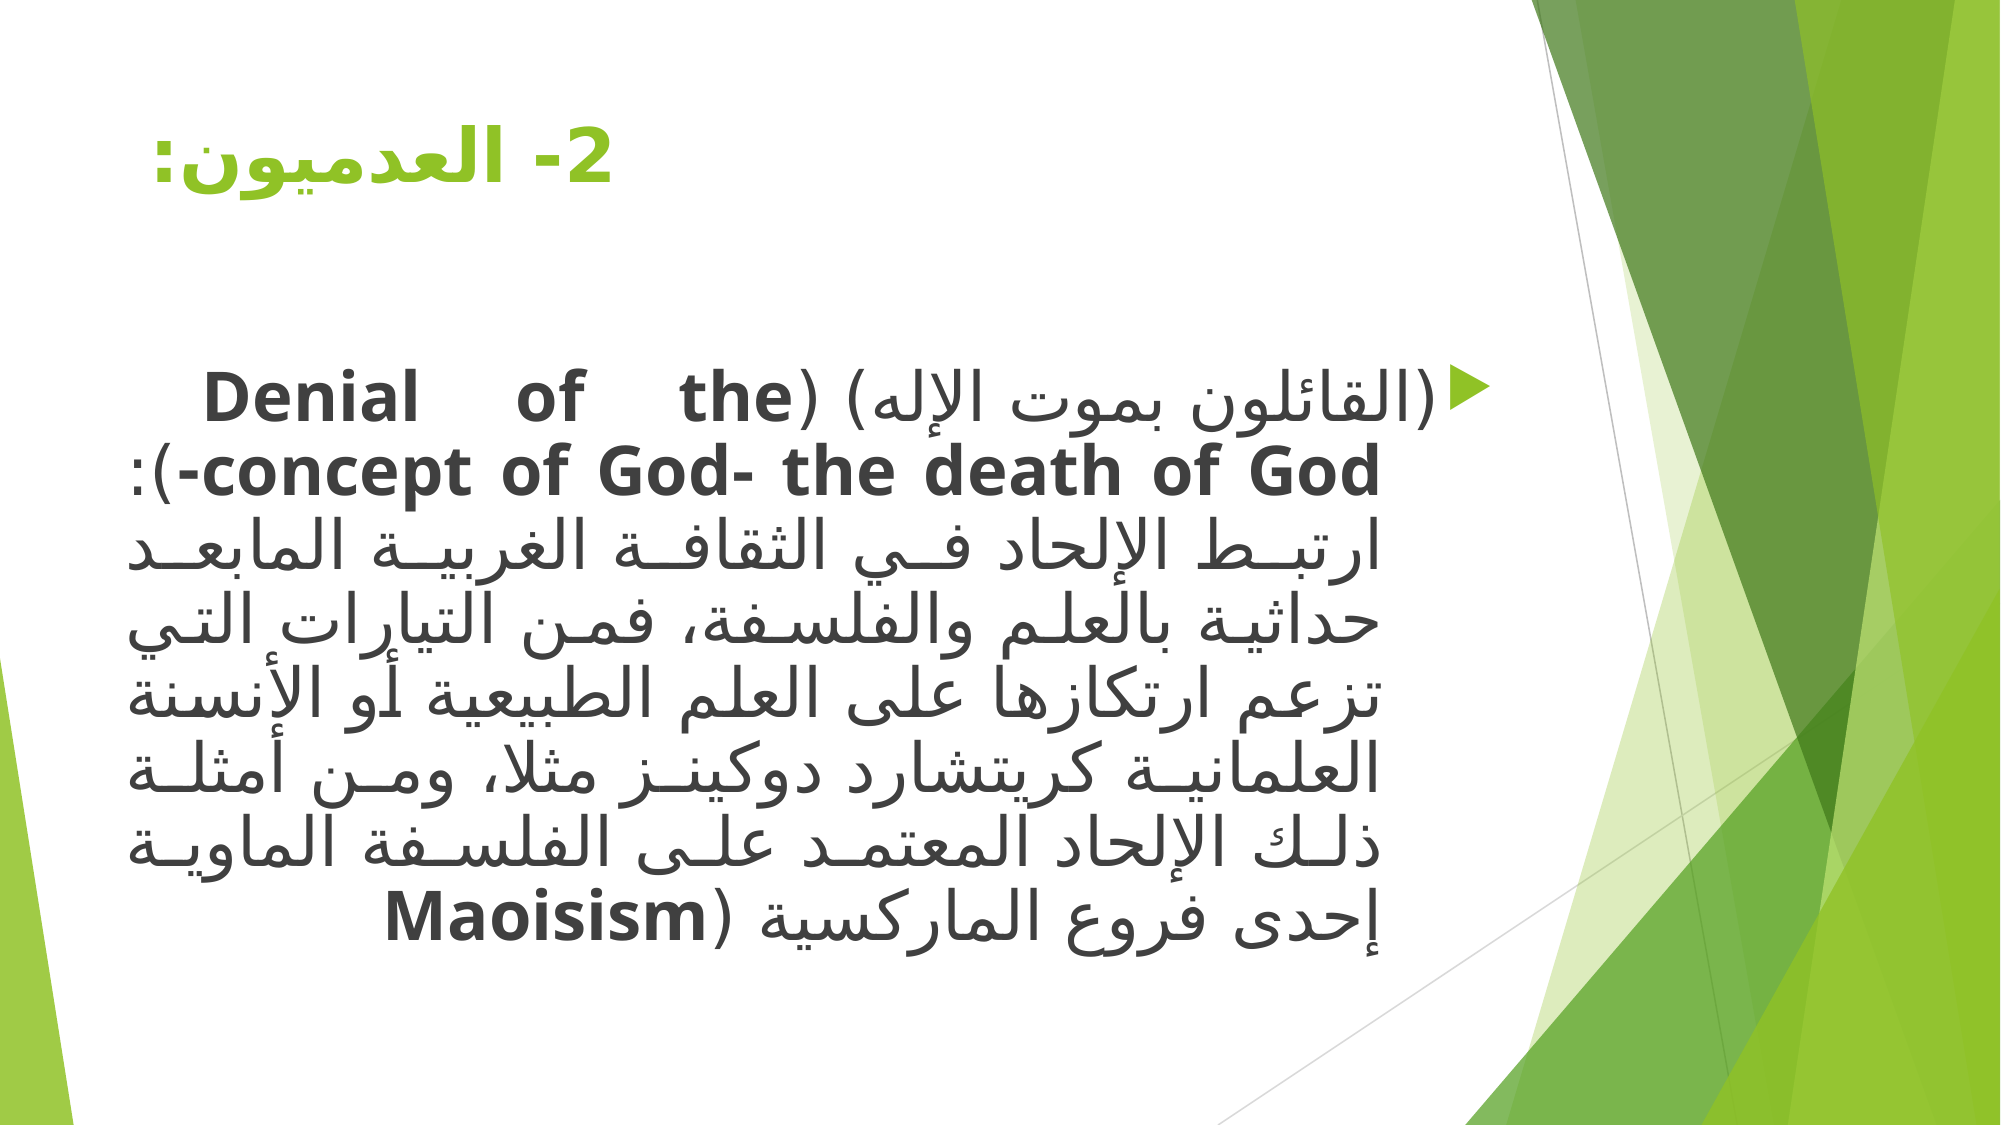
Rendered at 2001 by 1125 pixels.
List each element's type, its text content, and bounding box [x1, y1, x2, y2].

title 2- العدميون: [111, 99, 1522, 317]
list (القائلون بموت الإله) (Denial of the concept of God- the death of God-): ارتبط الإلحاد في الثقافة الغربية المابعد حداثية بالعلم والفلسفة، فمن التيارات التي تزعم ارتكازها على العلم الطبيعية أو الأنسنة العلمانية كريتشارد دوكينز مثلا، ومن أمثلة ذلك الإلحاد المعتمد على الفلسفة الماوية إحدى فروع الماركسية (Maoisism [111, 354, 1522, 992]
